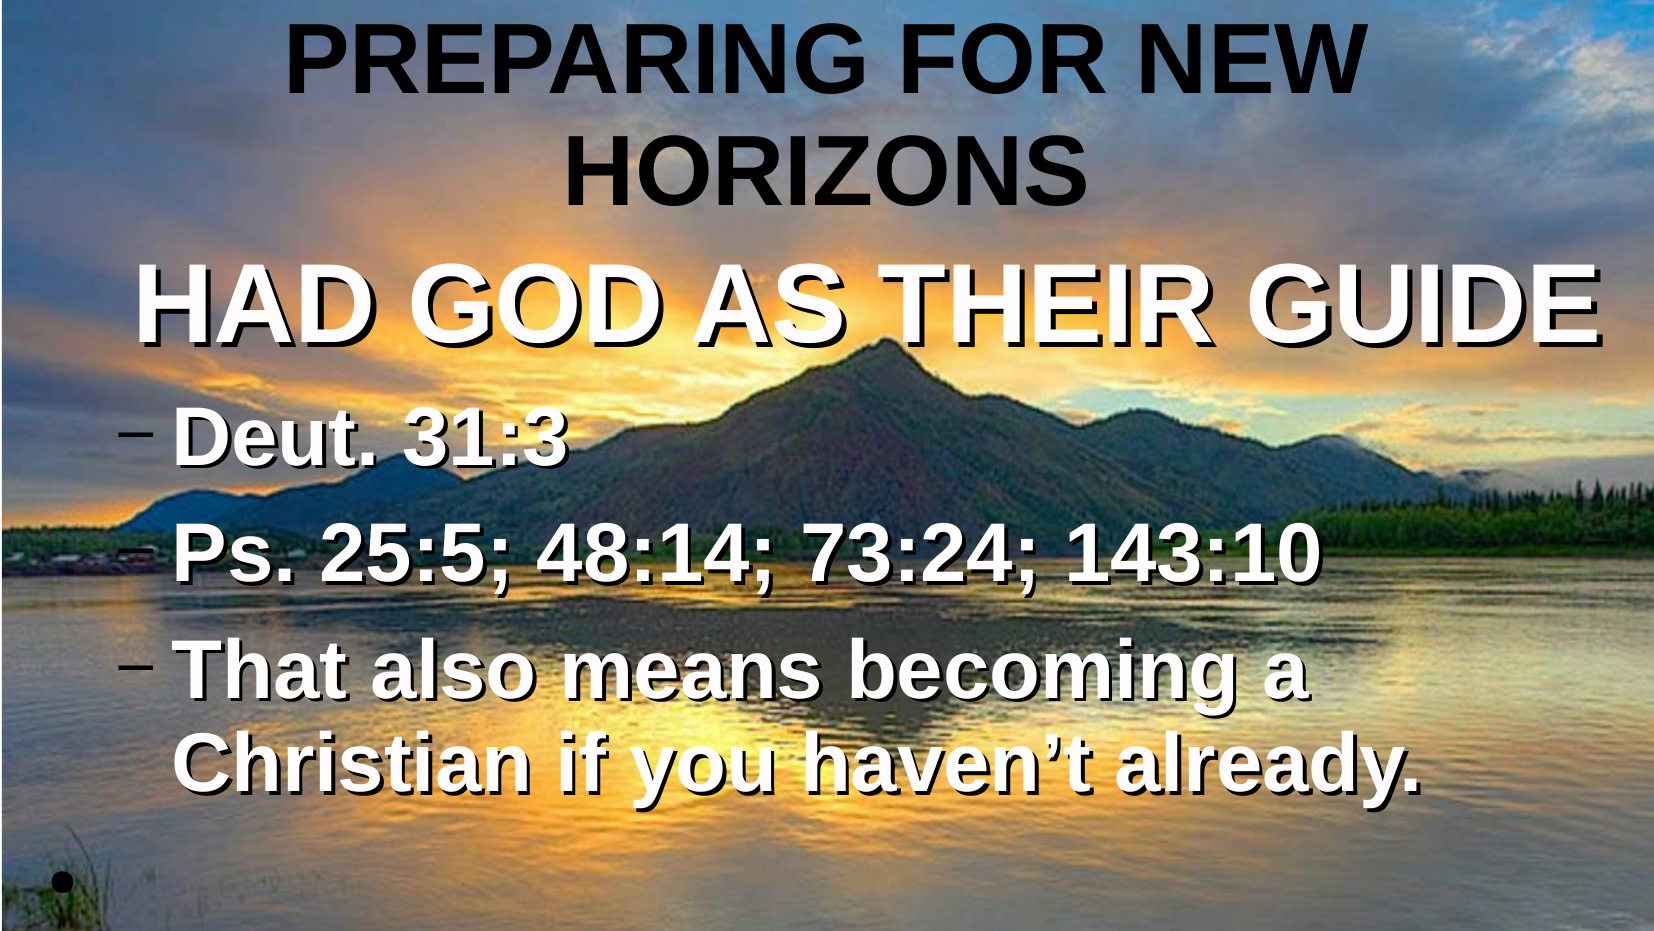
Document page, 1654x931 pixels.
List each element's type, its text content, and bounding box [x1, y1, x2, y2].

picture [1, 0, 1654, 931]
list HAD GOD AS THEIR GUIDE Deut. 31:3 Ps. 25:5; 48:14; 73:24; 143:10 That also means becoming a Christian if you haven’t already. [30, 240, 1636, 901]
title PREPARING FOR NEW HORIZONS [82, 2, 1571, 227]
